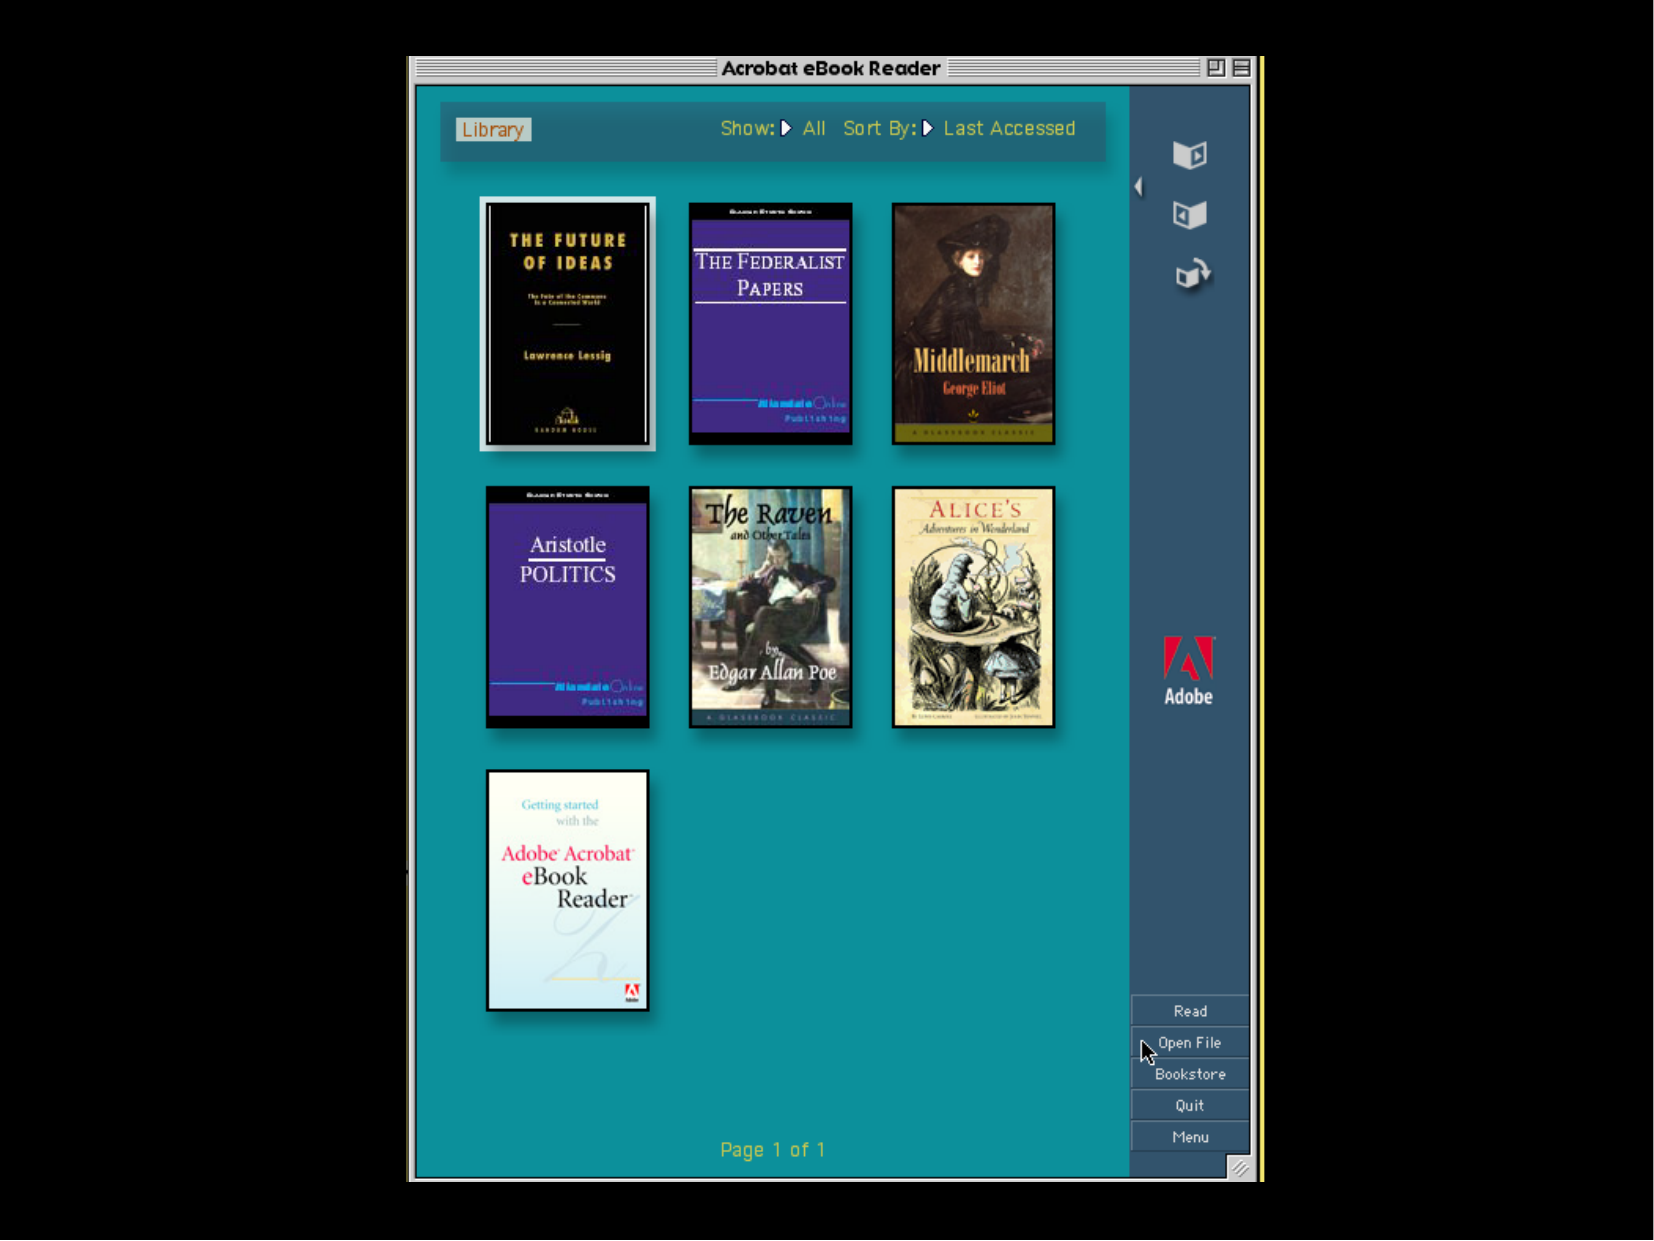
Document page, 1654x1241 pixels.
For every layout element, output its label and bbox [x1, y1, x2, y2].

picture [406, 56, 1265, 1182]
